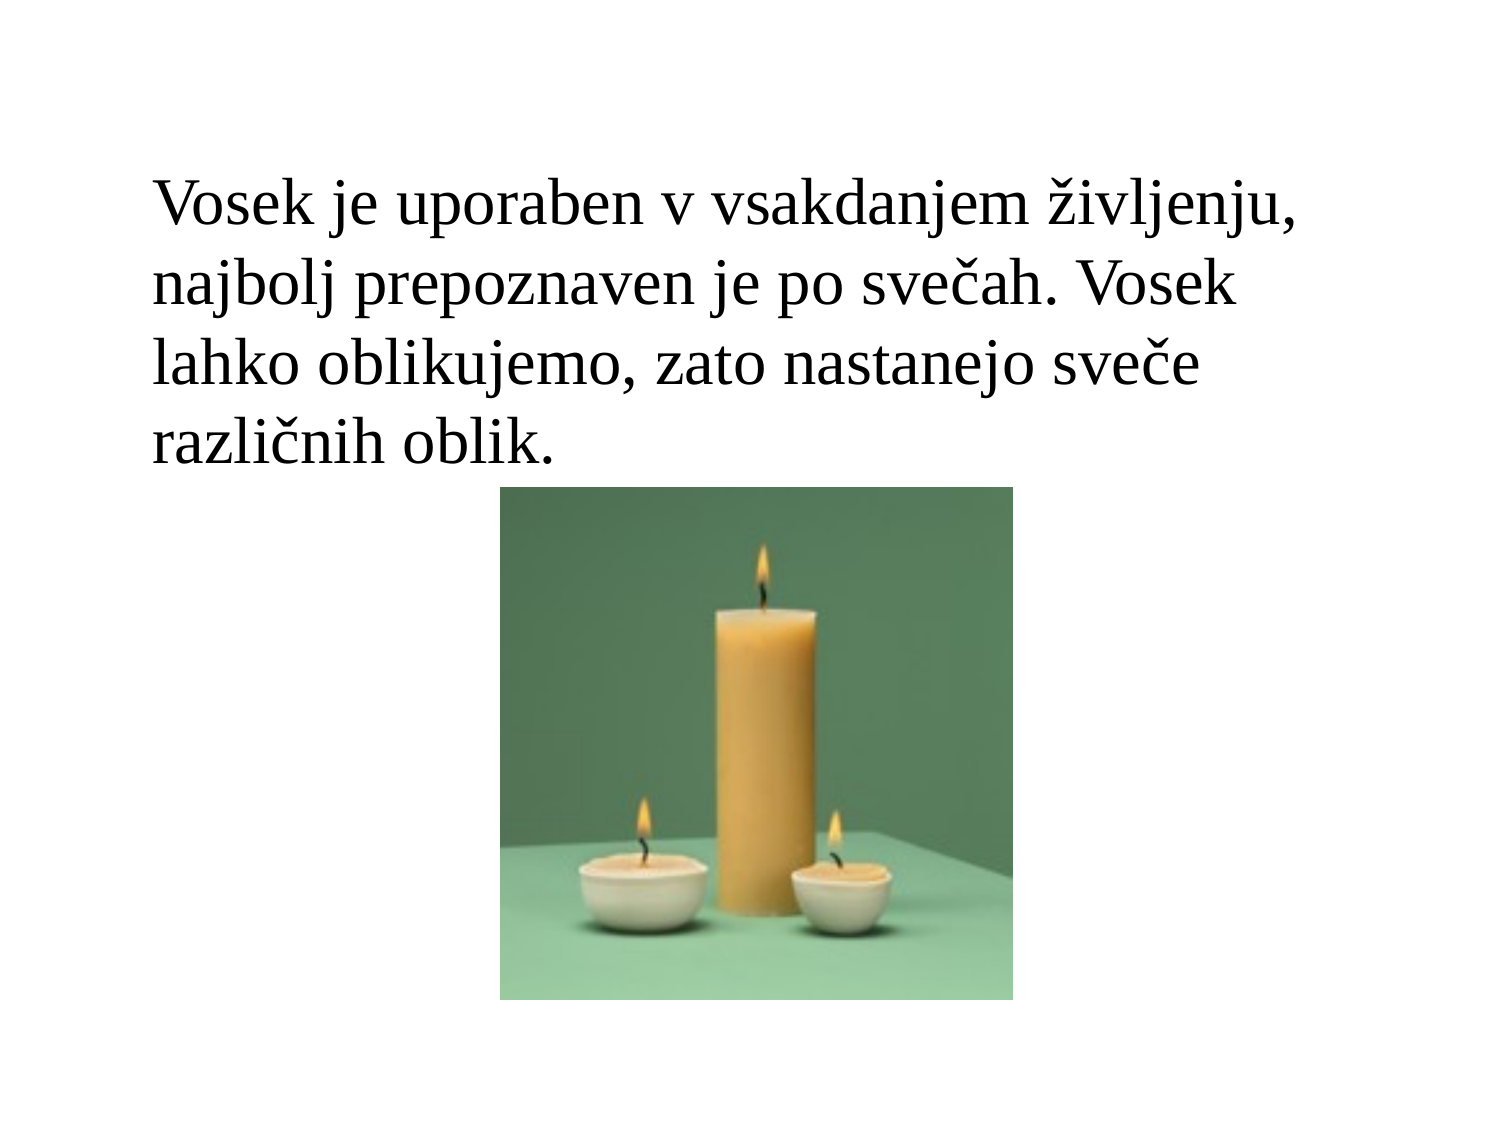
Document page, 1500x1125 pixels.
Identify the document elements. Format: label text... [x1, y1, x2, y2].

picture [500, 487, 1013, 1000]
subtitle Vosek je uporaben v vsakdanjem življenju, najbolj prepoznaven je po svečah. Vosek lahko oblikujemo, zato nastanejo sveče različnih oblik. [137, 149, 1363, 1025]
